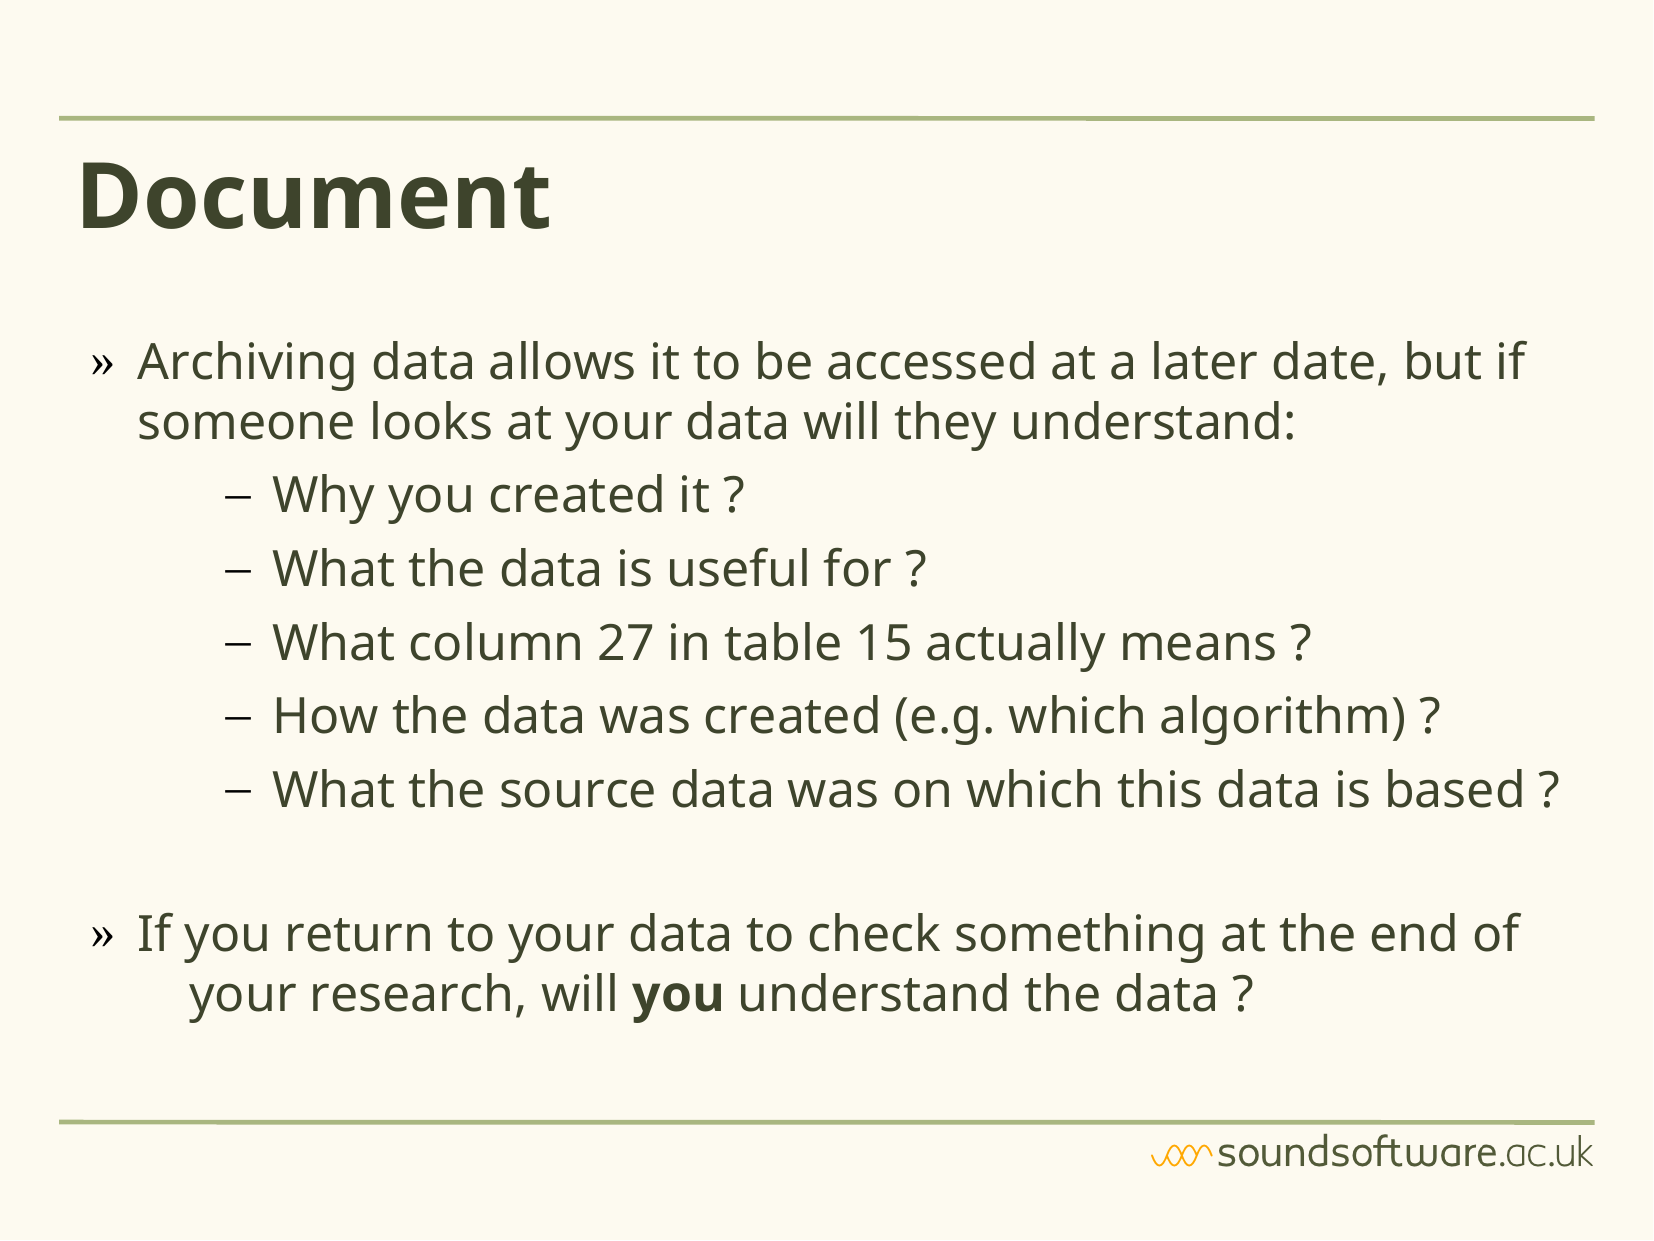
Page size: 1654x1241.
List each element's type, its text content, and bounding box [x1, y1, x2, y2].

list Archiving data allows it to be accessed at a later date, but if someone looks at your data will they understand: Why you created it ? What the data is useful for ? What column 27 in table 15 actually means ? How the data was created (e.g. which algorithm) ? What the source data was on which this data is based ? If you return to your data to check something at the end of your research, will you understand the data ? [59, 321, 1594, 1140]
title Document [59, 109, 1594, 274]
picture [1151, 1140, 1593, 1167]
